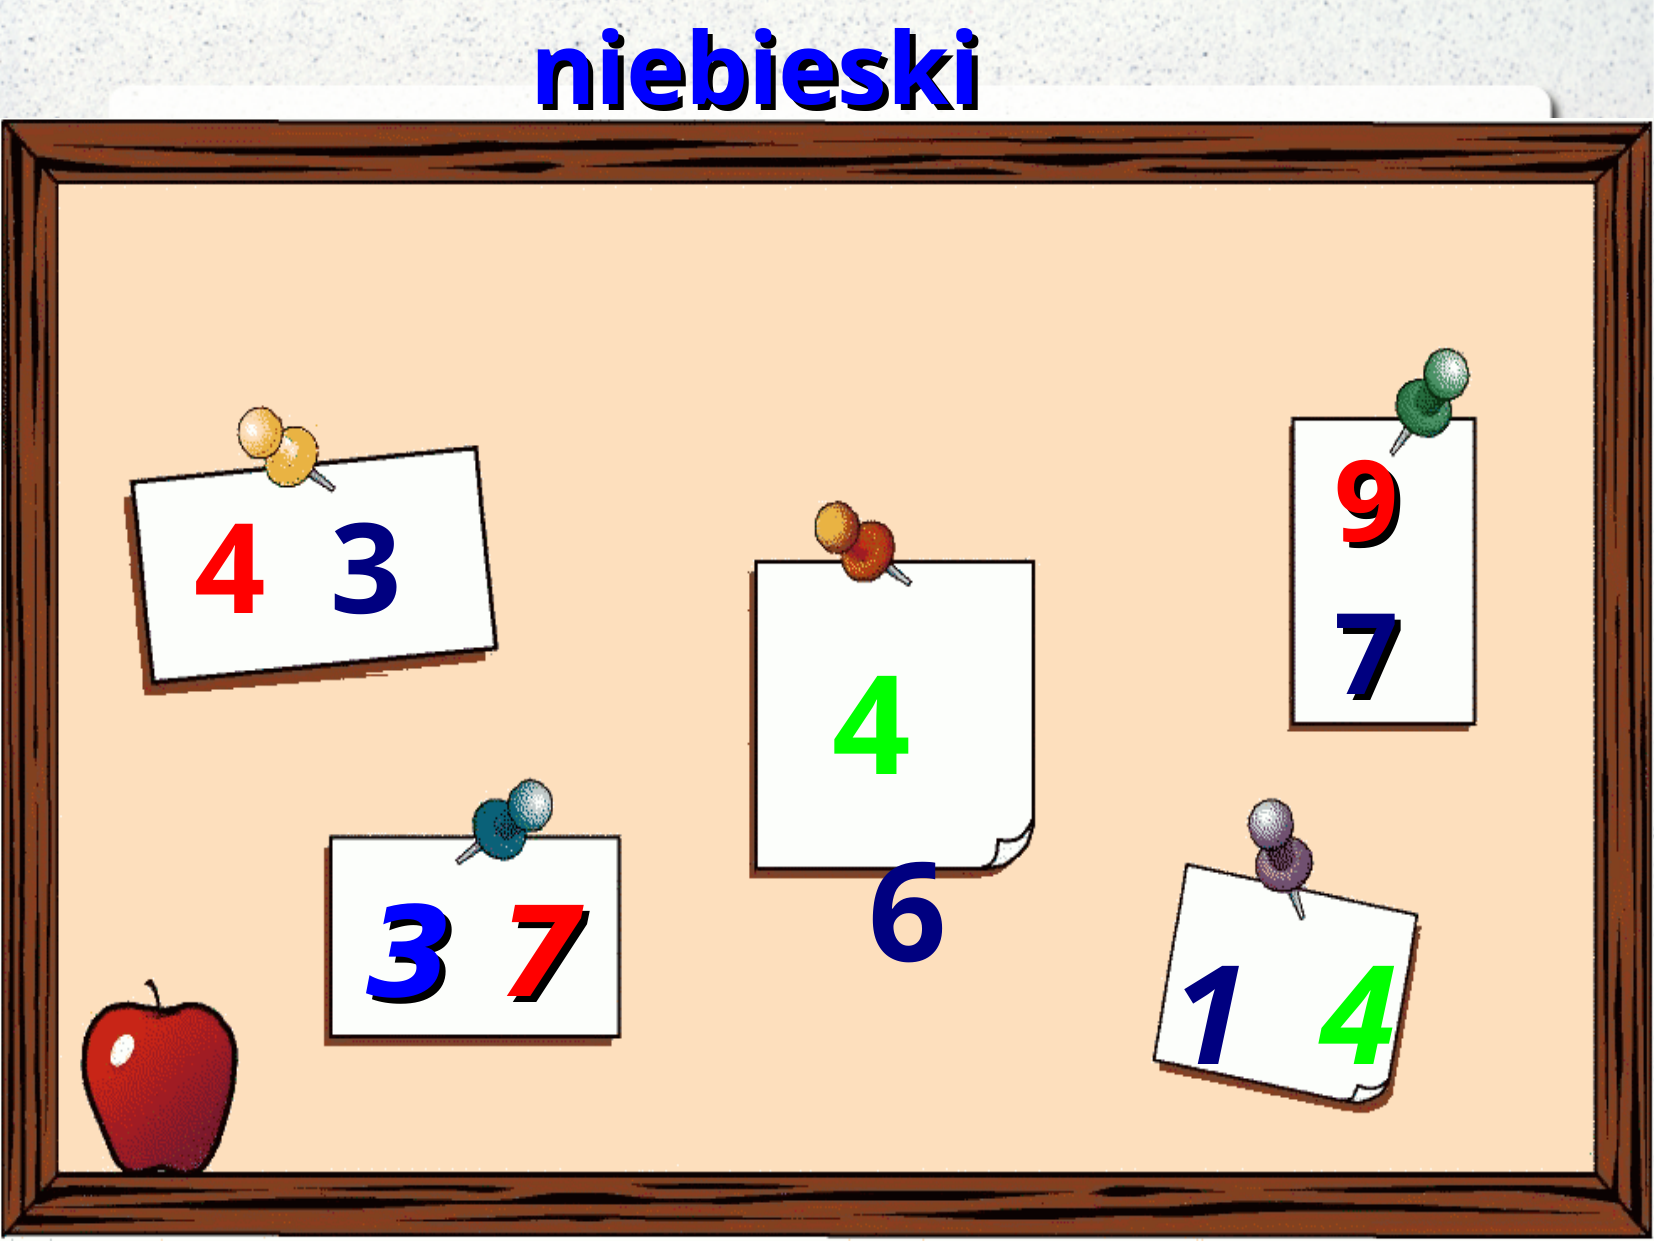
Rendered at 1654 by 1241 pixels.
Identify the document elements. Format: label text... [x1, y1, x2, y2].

text_box 3 7 [330, 873, 621, 1034]
text_box niebieski [354, 0, 1182, 146]
text_box 9 7 [1226, 413, 1506, 742]
text_box 4 3 [153, 472, 443, 664]
text_box 1 4 [1151, 909, 1418, 1093]
picture [0, 0, 1654, 1241]
text_box 4 6 [767, 620, 1048, 803]
